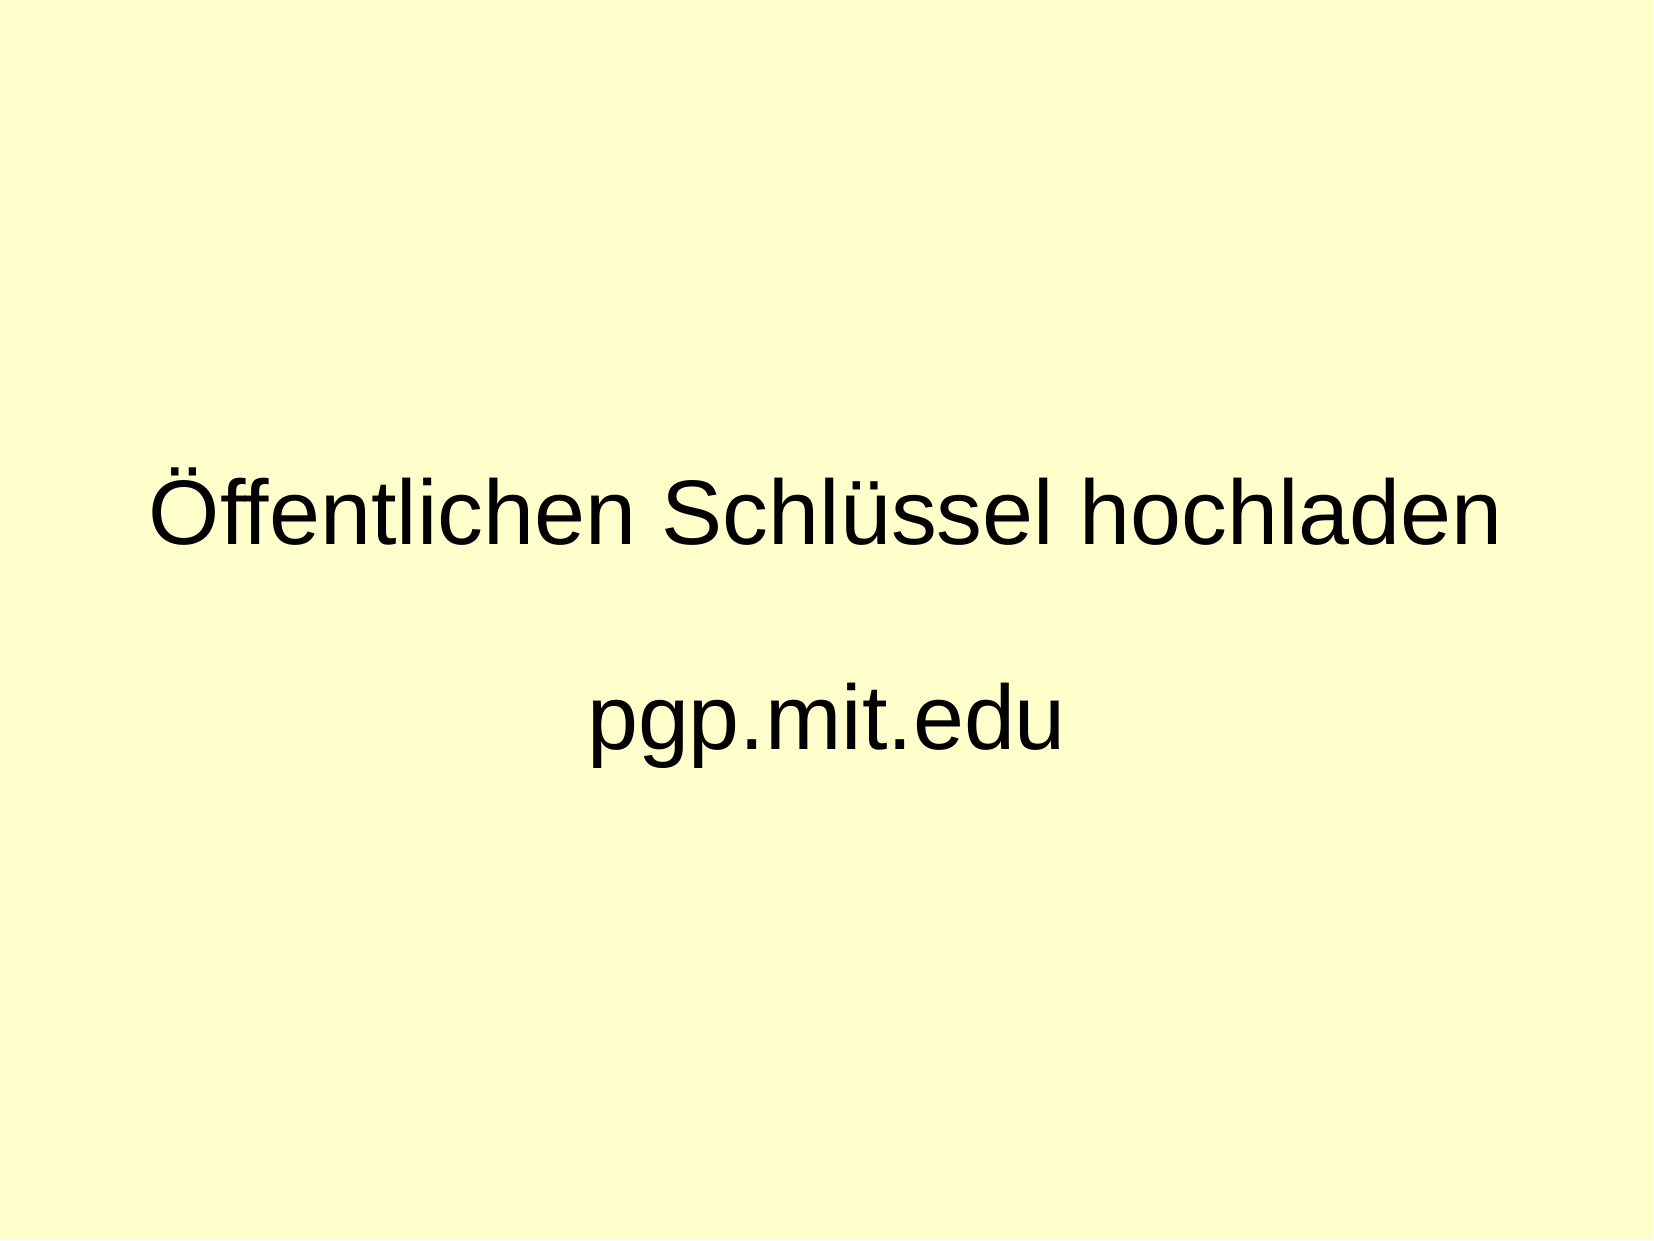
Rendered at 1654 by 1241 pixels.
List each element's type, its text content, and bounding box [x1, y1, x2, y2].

title Öffentlichen Schlüssel hochladen pgp.mit.edu [82, 49, 1571, 1182]
